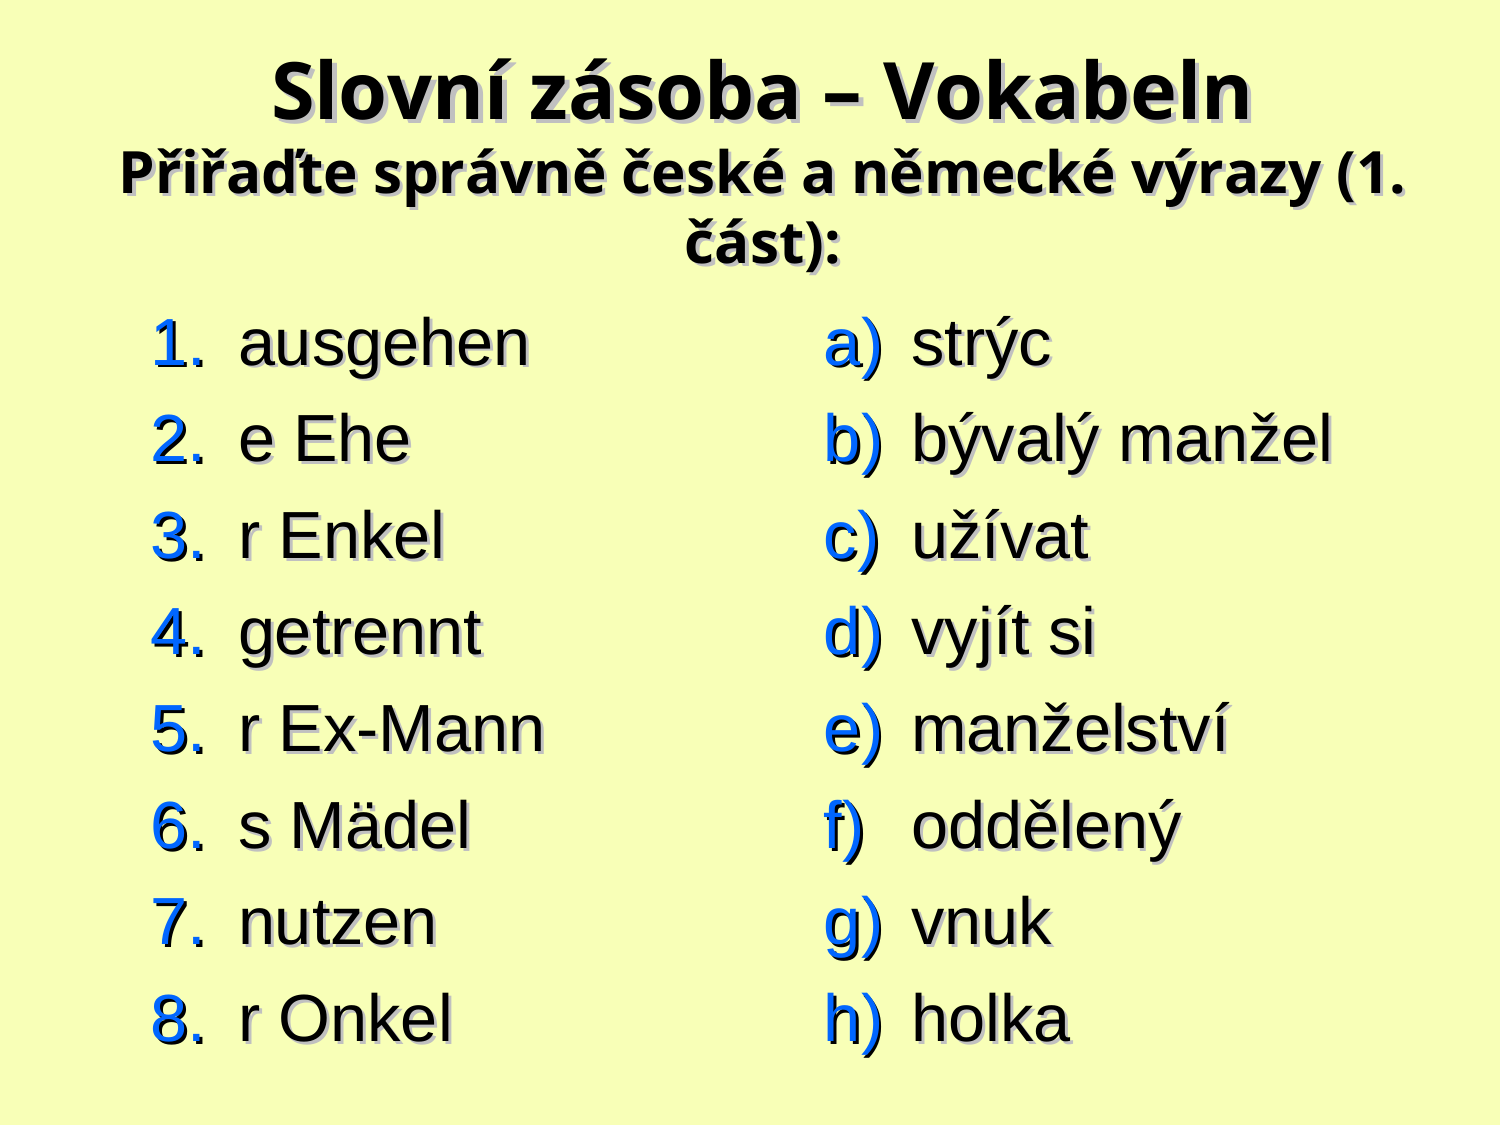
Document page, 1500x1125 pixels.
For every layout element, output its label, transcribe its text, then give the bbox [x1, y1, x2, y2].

list ausgehen e Ehe r Enkel getrennt r Ex-Mann s Mädel nutzen r Onkel [135, 290, 784, 1063]
title Slovní zásoba – Vokabeln Přiřaďte správně české a německé výrazy (1. část): [75, 32, 1451, 283]
list strýc bývalý manžel užívat vyjít si manželství oddělený vnuk holka [809, 290, 1450, 1063]
